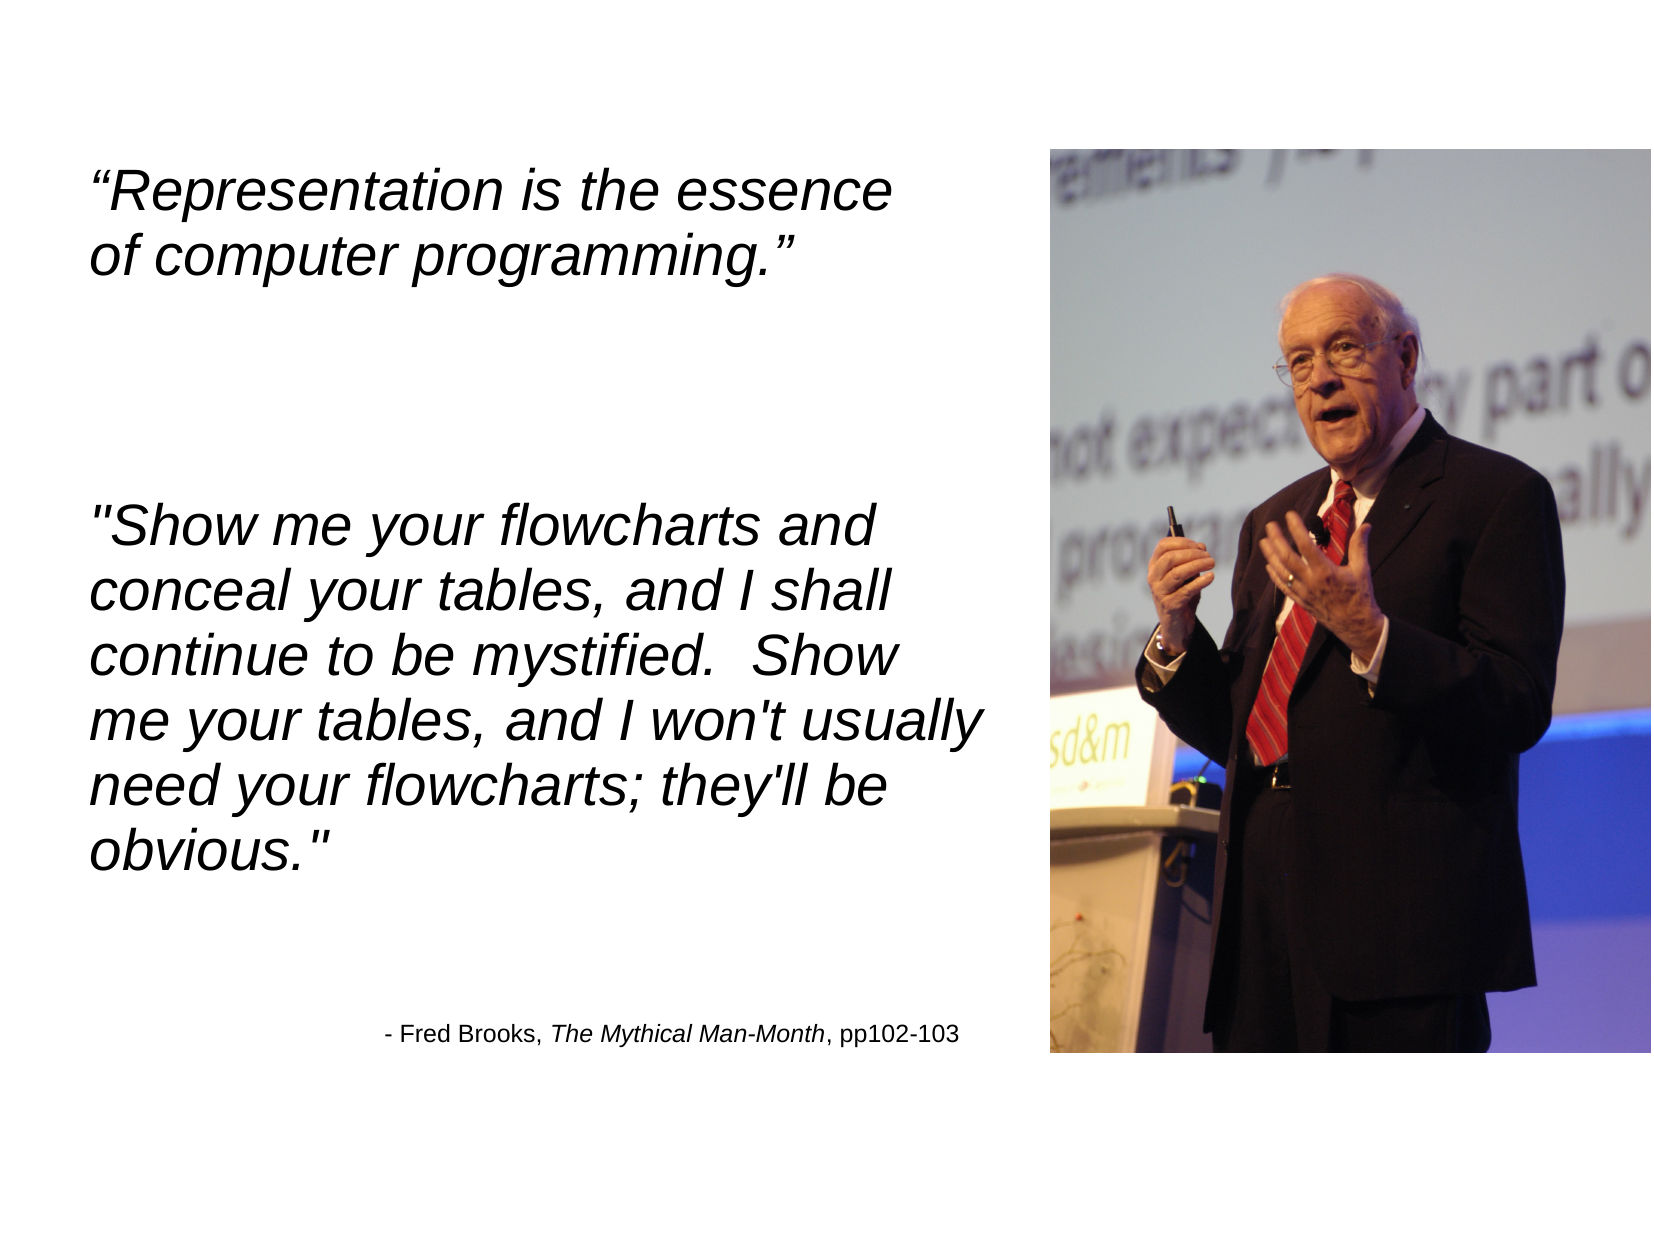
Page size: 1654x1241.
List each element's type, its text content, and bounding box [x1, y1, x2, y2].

text_box “Representation is the essence of computer programming.” [75, 150, 911, 296]
text_box - Fred Brooks, The Mythical Man-Month, pp102-103 [369, 1012, 976, 1056]
picture [1050, 149, 1651, 1054]
text_box "Show me your flowcharts and conceal your tables, and I shall continue to be mystified. Show me your tables, and I won't usually need your flowcharts; they'll be obvious." [75, 485, 1000, 892]
